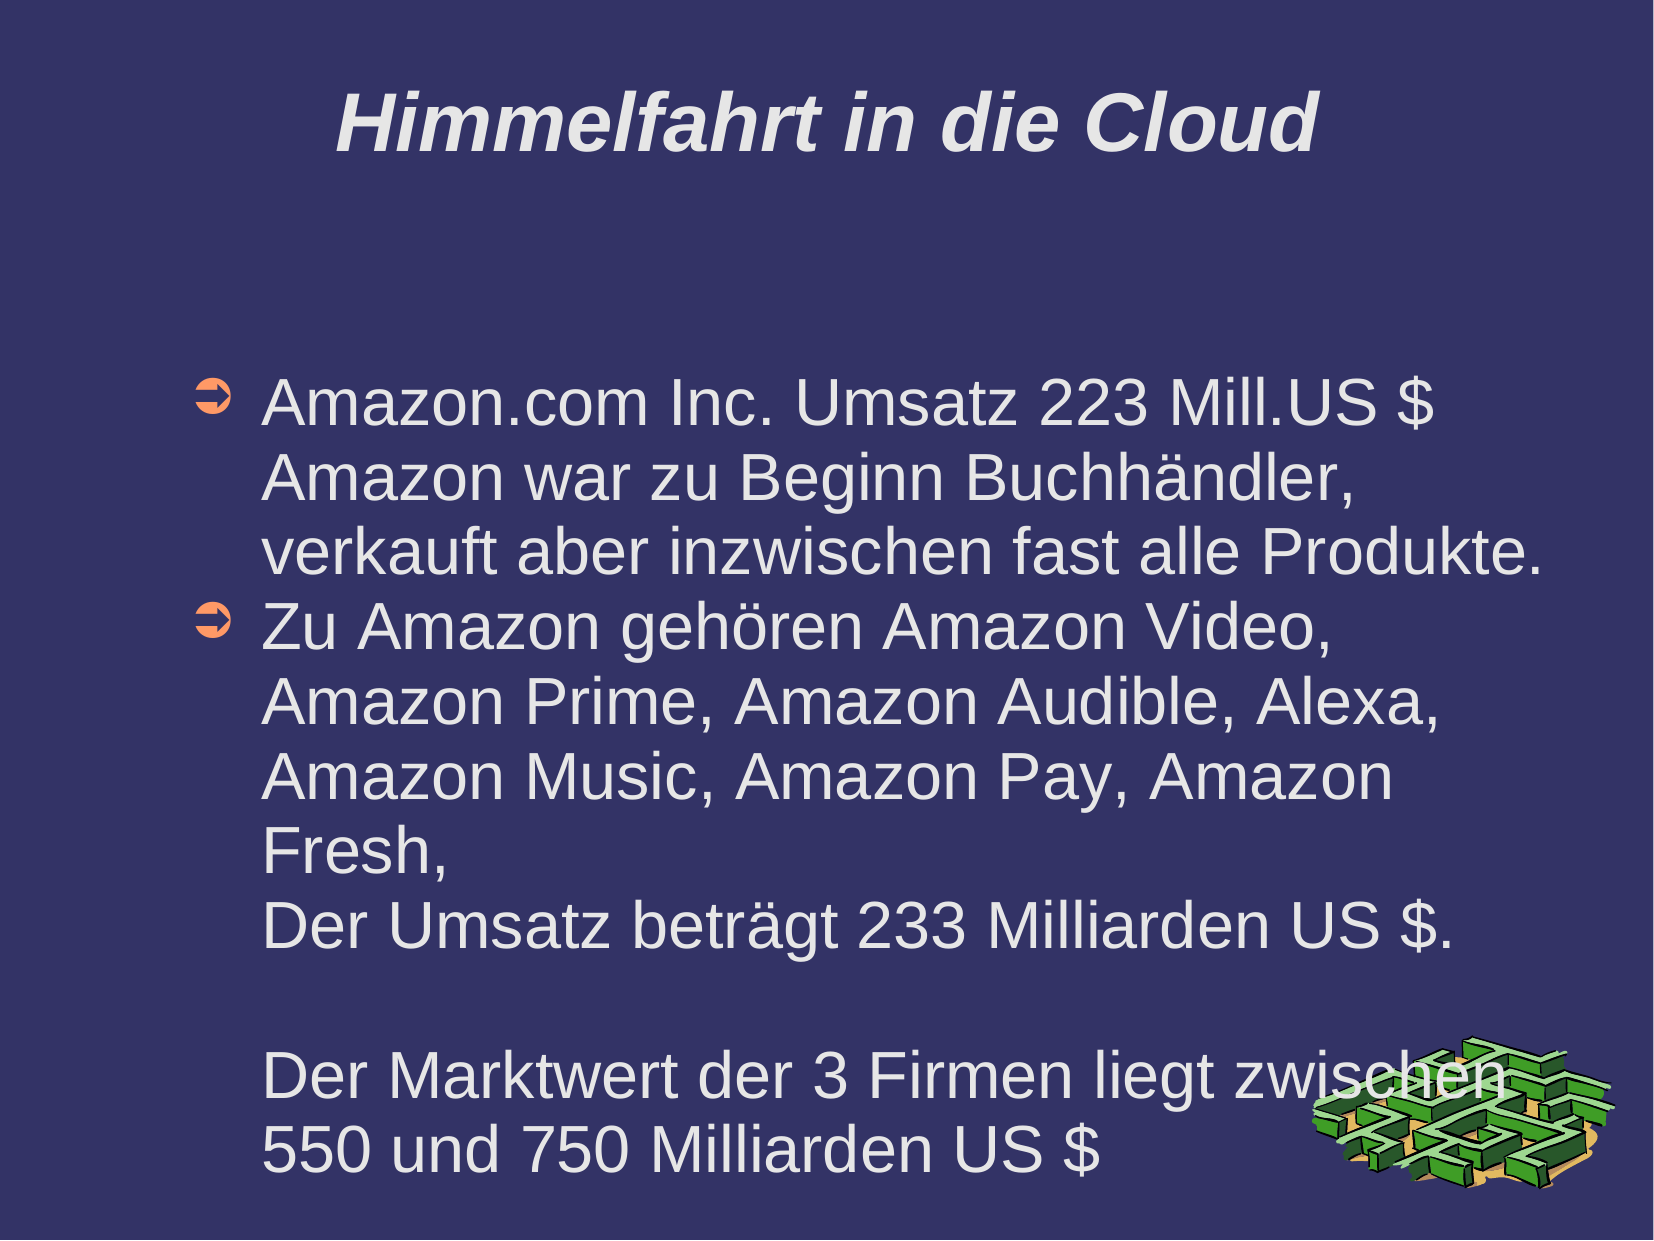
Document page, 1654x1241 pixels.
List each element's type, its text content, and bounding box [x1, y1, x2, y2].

title Himmelfahrt in die Cloud [121, 19, 1534, 227]
list Amazon.com Inc. Umsatz 223 Mill.US $ Amazon war zu Beginn Buchhändler, verkauft aber inzwischen fast alle Produkte. Zu Amazon gehören Amazon Video, Amazon Prime, Amazon Audible, Alexa, Amazon Music, Amazon Pay, Amazon Fresh, Der Umsatz beträgt 233 Milliarden US $. Der Marktwert der 3 Firmen liegt zwischen 550 und 750 Milliarden US $ [178, 364, 1570, 1188]
